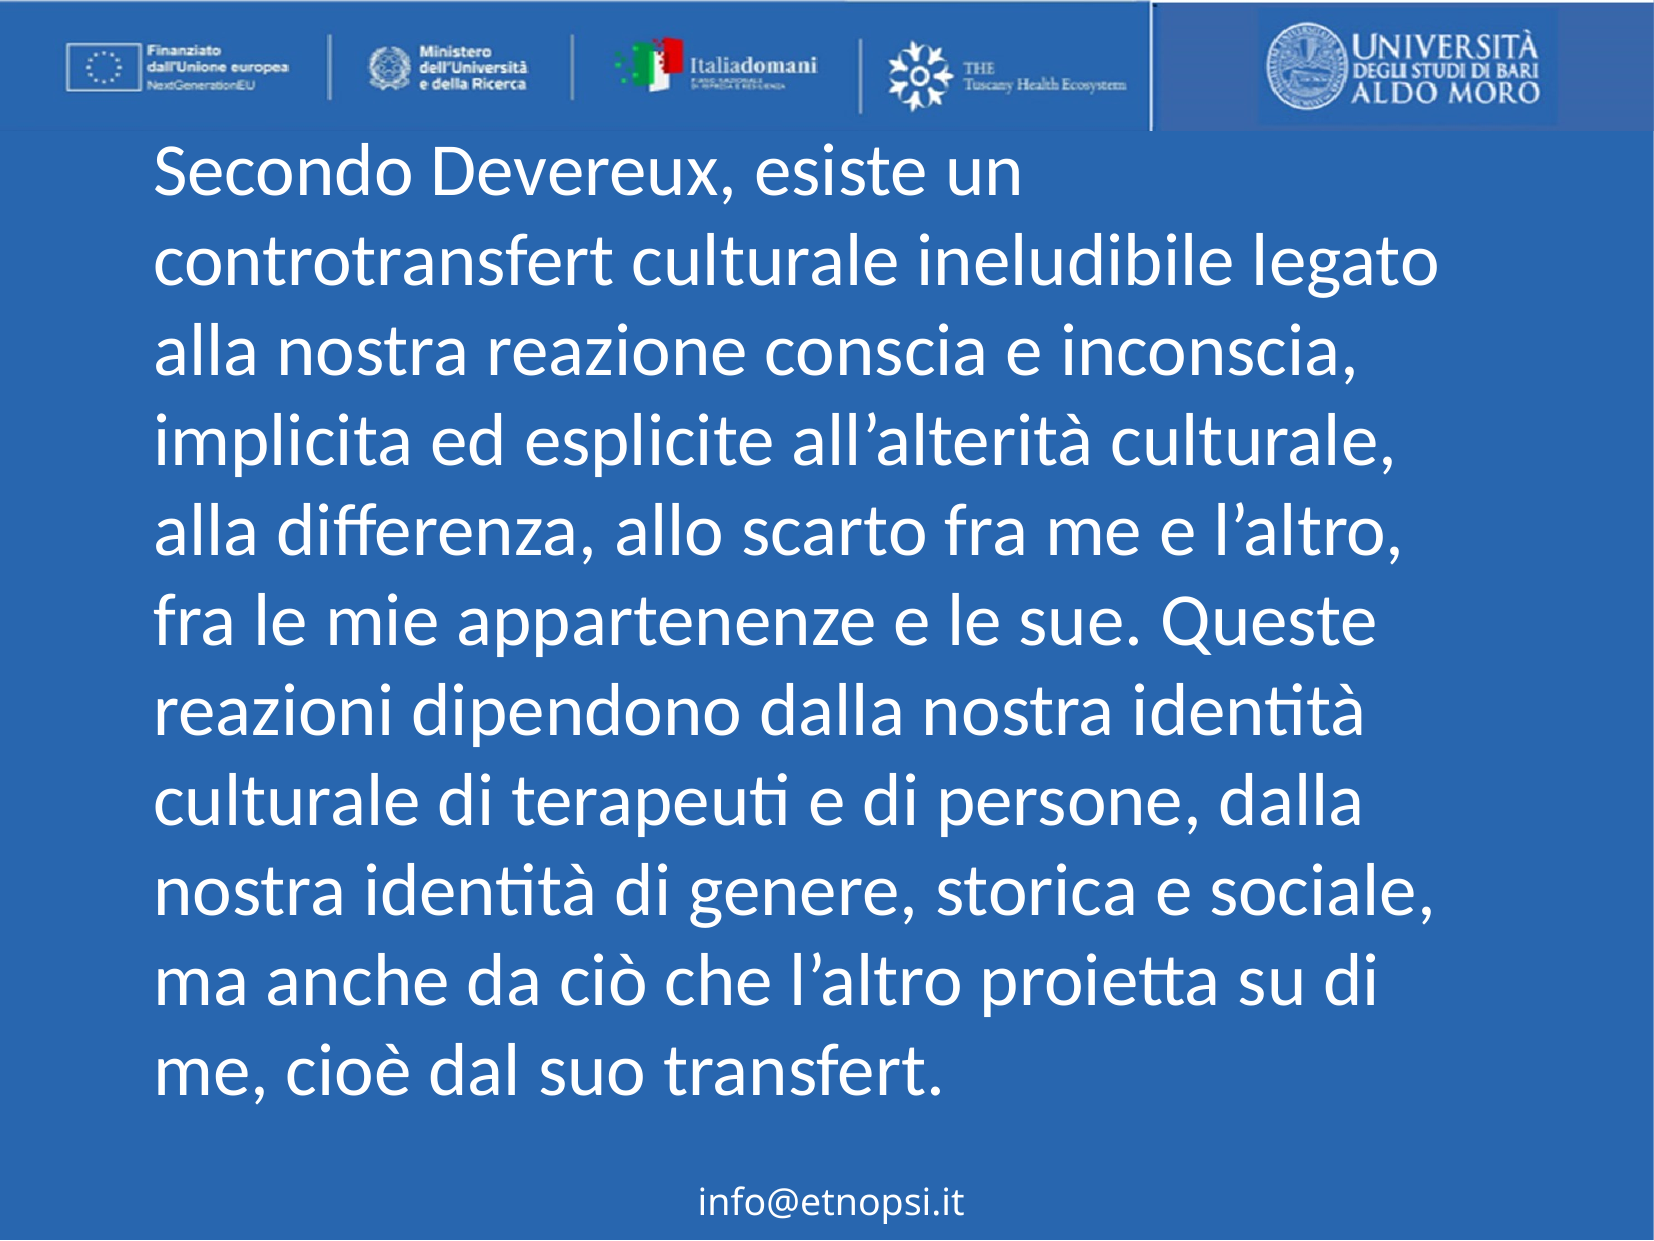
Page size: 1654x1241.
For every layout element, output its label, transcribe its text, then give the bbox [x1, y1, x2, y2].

subtitle Secondo Devereux, esiste un controtransfert culturale ineludibile legato alla nostra reazione conscia e inconscia, implicita ed esplicite all’alterità culturale, alla differenza, allo scarto fra me e l’altro, fra le mie appartenenze e le sue. Queste reazioni dipendono dalla nostra identità culturale di terapeuti e di persone, dalla nostra identità di genere, storica e sociale, ma anche da ciò che l’altro proietta su di me, cioè dal suo transfert. info@etnopsi.it [138, 132, 1516, 856]
picture [0, 0, 1654, 132]
